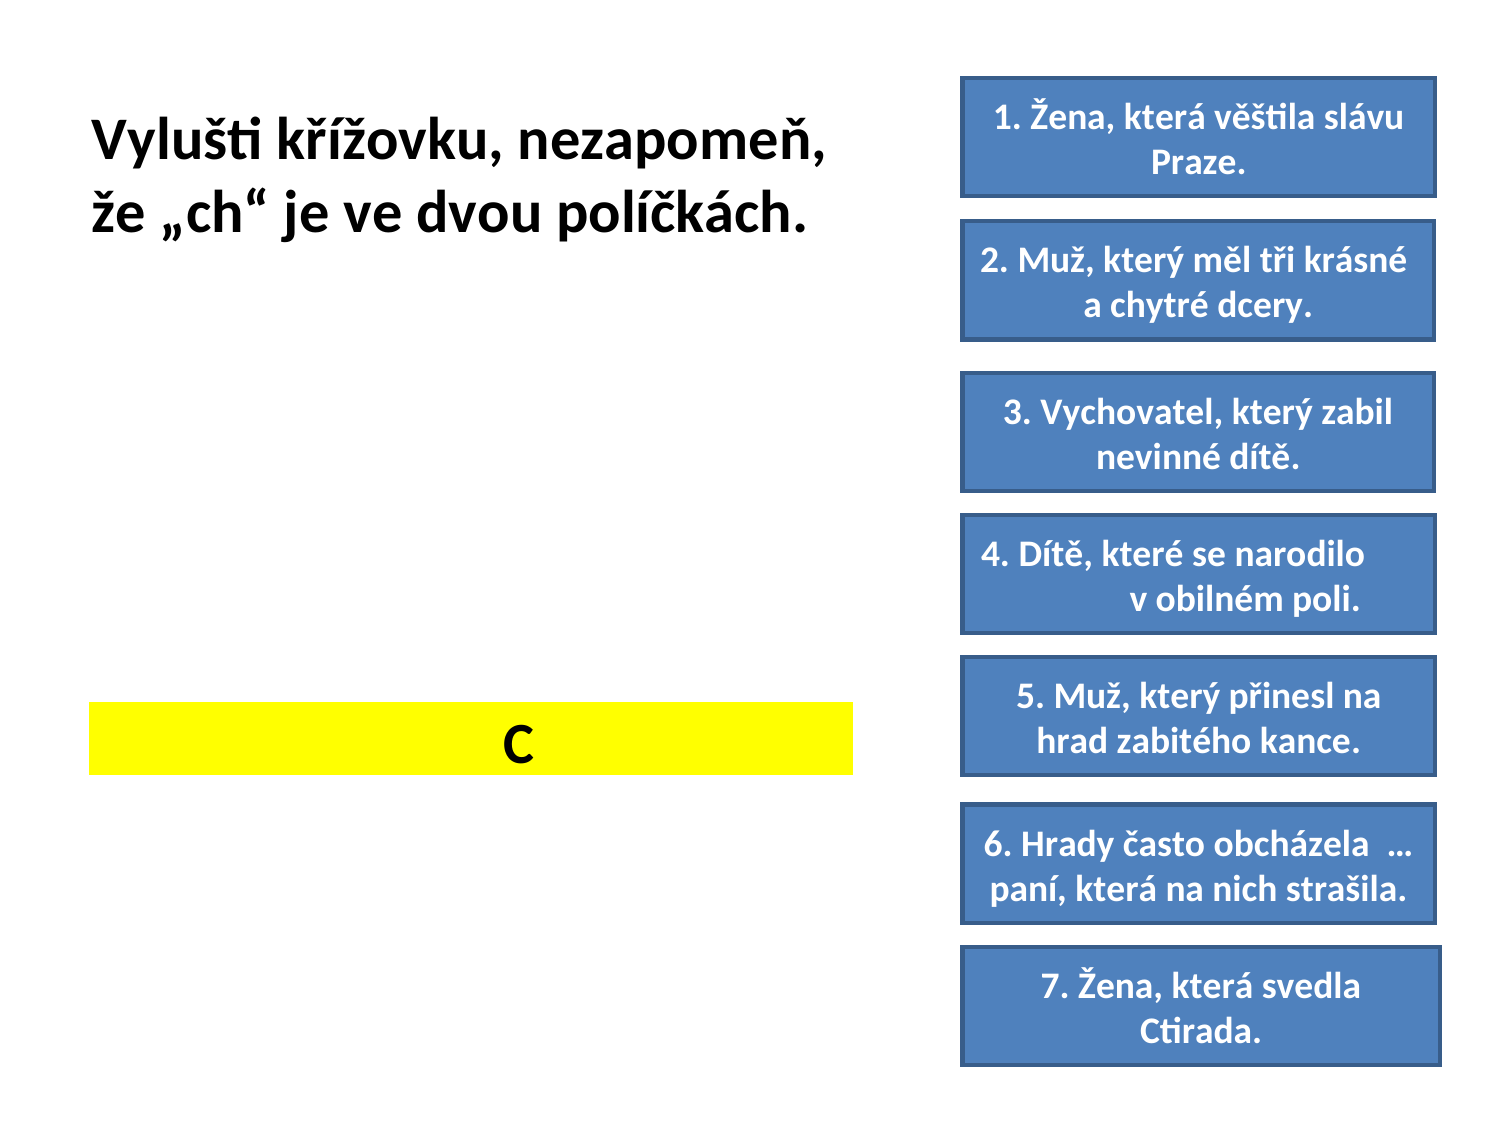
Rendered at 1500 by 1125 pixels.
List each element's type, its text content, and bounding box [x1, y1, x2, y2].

table_cell [280, 775, 375, 848]
table_cell [184, 920, 280, 993]
table_cell [184, 485, 280, 557]
table_cell [375, 993, 471, 1065]
table_cell [89, 993, 184, 1065]
table_header [184, 340, 280, 412]
title Vylušti křížovku, nezapomeň, že „ch“ je ve dvou políčkách. [76, 78, 847, 266]
table_cell [375, 557, 471, 630]
table_cell C [471, 702, 566, 775]
table_cell [662, 848, 758, 920]
table_header [566, 340, 662, 412]
table_cell [89, 630, 184, 702]
table_cell [280, 920, 375, 993]
text_box 3. Vychovatel, který zabil nevinné dítě. [962, 372, 1435, 491]
table_cell [375, 485, 471, 557]
table_cell [89, 412, 184, 485]
table_cell [471, 775, 566, 848]
table_cell [758, 702, 853, 775]
table_cell [375, 630, 471, 702]
table_cell [758, 412, 853, 485]
text_box 7. Žena, která svedla Ctirada. [962, 947, 1440, 1066]
table_cell [89, 557, 184, 630]
table_cell [280, 702, 375, 775]
table_cell [662, 485, 758, 557]
table_cell [662, 993, 758, 1065]
text_box 1. Žena, která věštila slávu Praze. [962, 78, 1436, 197]
table_header [471, 340, 566, 412]
table_cell [566, 630, 662, 702]
text_box 2. Muž, který měl tři krásné a chytré dcery. [962, 221, 1435, 340]
table_cell [89, 775, 184, 848]
table_cell [758, 557, 853, 630]
table_cell [566, 702, 662, 775]
table_cell [184, 630, 280, 702]
table_cell [566, 412, 662, 485]
table_cell [471, 485, 566, 557]
table_cell [758, 993, 853, 1065]
table_cell [375, 412, 471, 485]
table_header [758, 340, 853, 412]
table_cell [662, 630, 758, 702]
table_cell [89, 920, 184, 993]
table_cell [184, 702, 280, 775]
table_cell [662, 557, 758, 630]
table_cell [758, 848, 853, 920]
table_cell [280, 848, 375, 920]
table_cell [280, 412, 375, 485]
table_cell [184, 848, 280, 920]
table_cell [758, 630, 853, 702]
table_header [89, 340, 184, 412]
text_box 6. Hrady často obcházela … paní, která na nich strašila. [962, 804, 1436, 923]
table_cell [758, 485, 853, 557]
table_cell [566, 557, 662, 630]
table_cell [471, 993, 566, 1065]
table_cell [89, 485, 184, 557]
table_cell [566, 993, 662, 1065]
table_cell [471, 630, 566, 702]
table_cell [471, 412, 566, 485]
table_cell [375, 775, 471, 848]
table_cell [280, 485, 375, 557]
table_cell [184, 412, 280, 485]
table_cell [375, 920, 471, 993]
table_cell [375, 702, 471, 775]
table_cell [184, 775, 280, 848]
table_cell [662, 412, 758, 485]
text_box 5. Muž, který přinesl na hrad zabitého kance. [962, 656, 1436, 775]
text_box 4. Dítě, které se narodilo v obilném poli. [962, 515, 1436, 634]
table_cell [375, 848, 471, 920]
table_cell [471, 848, 566, 920]
table_cell [566, 920, 662, 993]
table_cell [566, 775, 662, 848]
table_cell [566, 485, 662, 557]
table_cell [662, 775, 758, 848]
table_cell [471, 557, 566, 630]
table_cell [89, 848, 184, 920]
table_cell [280, 630, 375, 702]
table_cell [758, 775, 853, 848]
table_cell [89, 702, 184, 775]
table_cell [184, 557, 280, 630]
table_cell [471, 920, 566, 993]
table_cell [566, 848, 662, 920]
table_cell [184, 993, 280, 1065]
table_cell [662, 920, 758, 993]
table_cell [758, 920, 853, 993]
table_header [280, 340, 375, 412]
table_cell [662, 702, 758, 775]
table_cell [280, 557, 375, 630]
table_cell [280, 993, 375, 1065]
table_header [662, 340, 758, 412]
table_header [375, 340, 471, 412]
